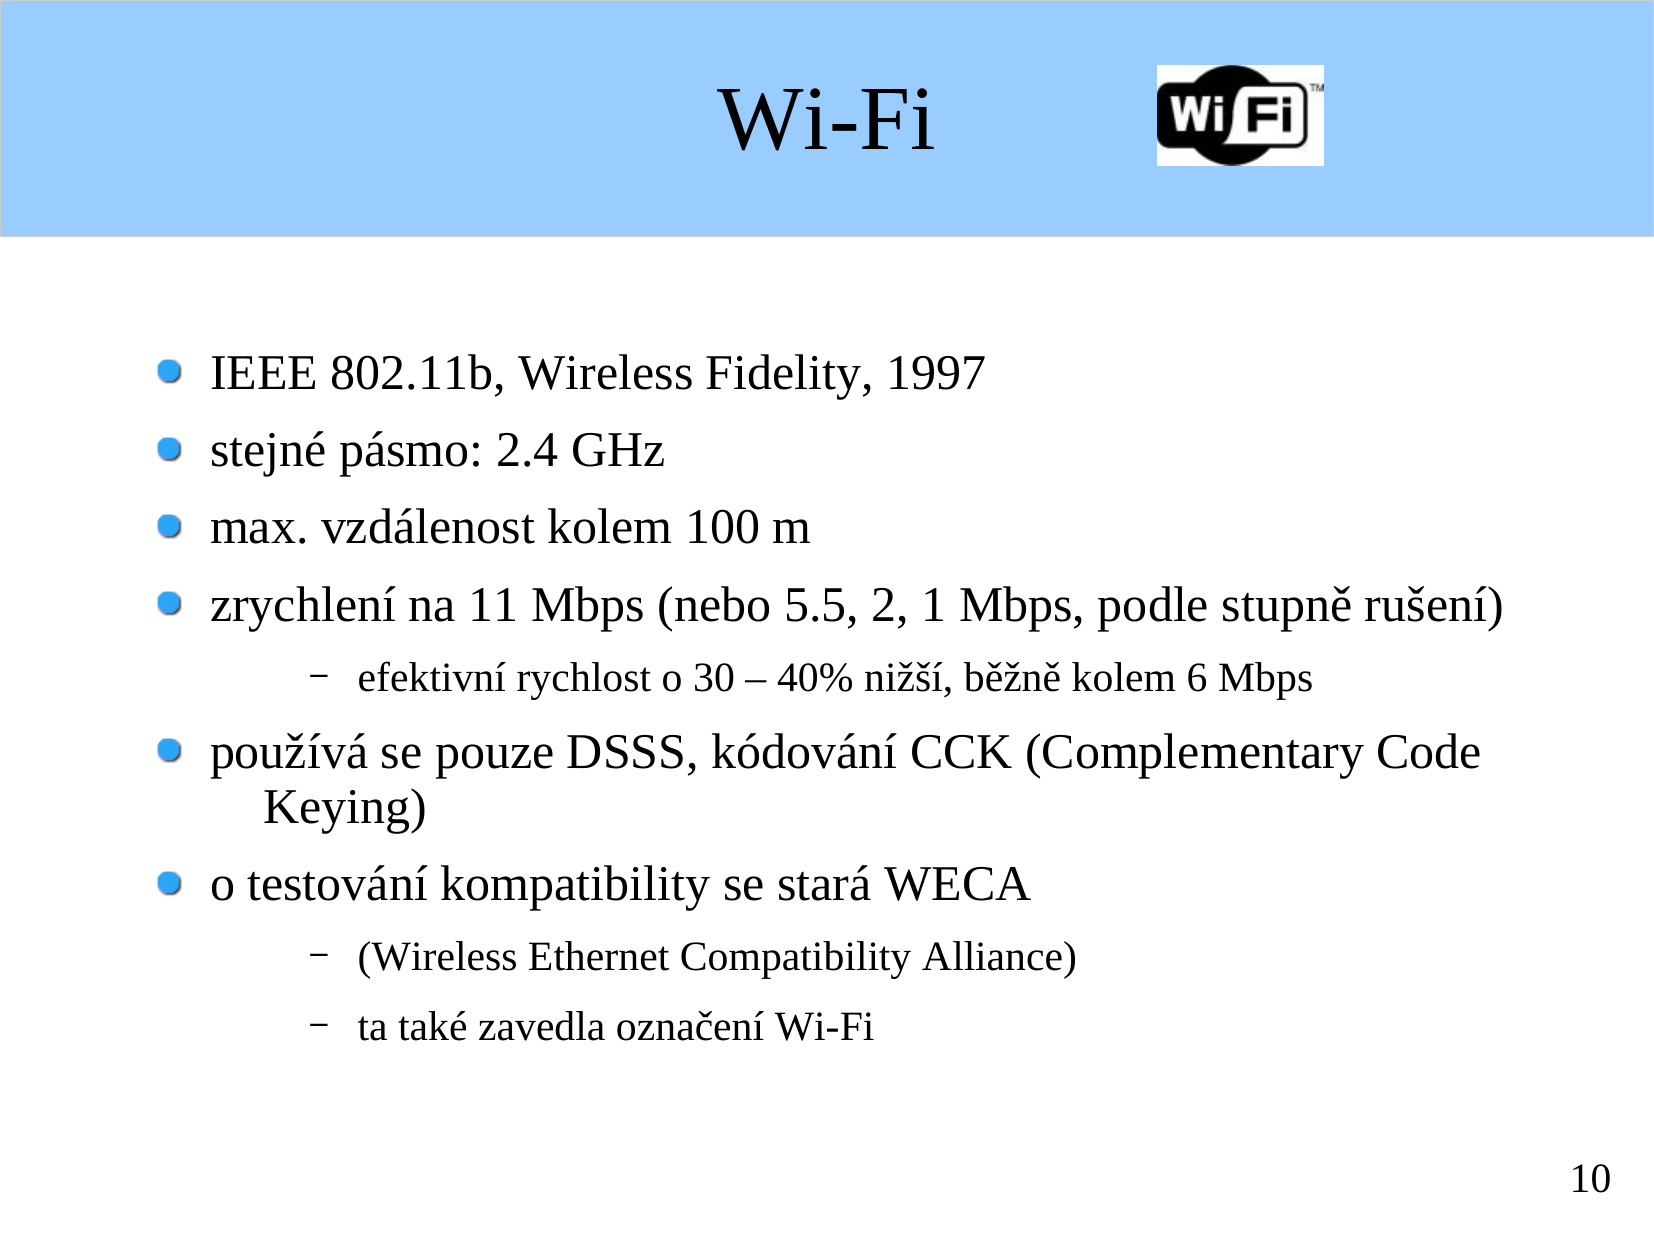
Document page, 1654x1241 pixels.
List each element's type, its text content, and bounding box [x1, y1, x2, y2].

picture [1157, 65, 1324, 166]
list IEEE 802.11b, Wireless Fidelity, 1997 stejné pásmo: 2.4 GHz max. vzdálenost kolem 100 m zrychlení na 11 Mbps (nebo 5.5, 2, 1 Mbps, podle stupně rušení) efektivní rychlost o 30 – 40% nižší, běžně kolem 6 Mbps používá se pouze DSSS, kódování CCK (Complementary Code Keying) o testování kompatibility se stará WECA (Wireless Ethernet Compatibility Alliance) ta také zavedla označení Wi-Fi [121, 344, 1534, 1127]
title Wi-Fi [0, 0, 1654, 237]
